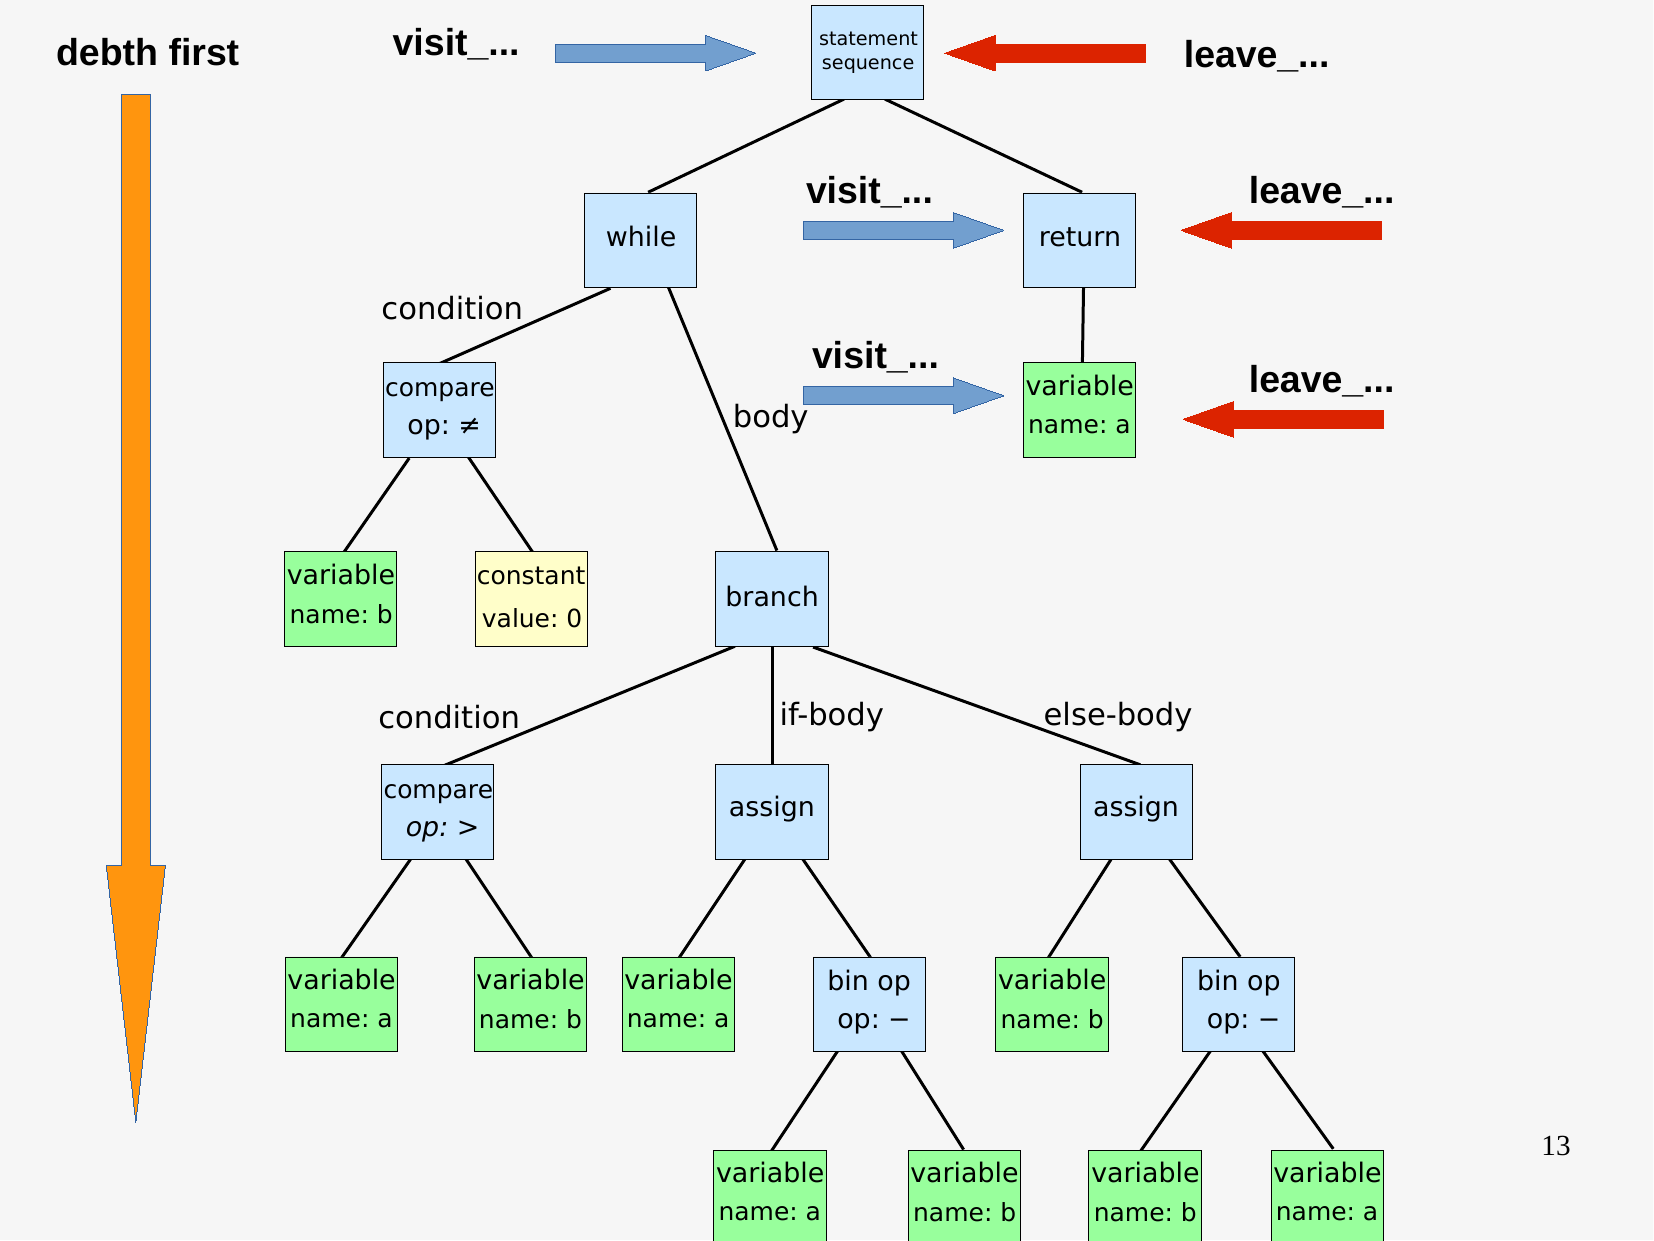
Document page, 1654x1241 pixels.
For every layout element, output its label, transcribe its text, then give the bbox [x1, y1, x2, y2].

text_box debth first [41, 23, 373, 125]
text_box [981, 222, 1004, 239]
text_box visit_... [791, 161, 981, 343]
text_box visit_... [797, 327, 987, 508]
text_box leave_... [1234, 162, 1489, 219]
text_box [987, 389, 1004, 402]
text_box leave_... [1234, 351, 1489, 408]
text_box [944, 35, 1146, 71]
text_box [556, 35, 756, 71]
text_box visit_... [377, 14, 556, 154]
text_box [1183, 401, 1384, 438]
picture [284, 4, 1384, 1241]
text_box [106, 125, 166, 1123]
text_box [1181, 212, 1382, 249]
text_box leave_... [1169, 26, 1424, 83]
